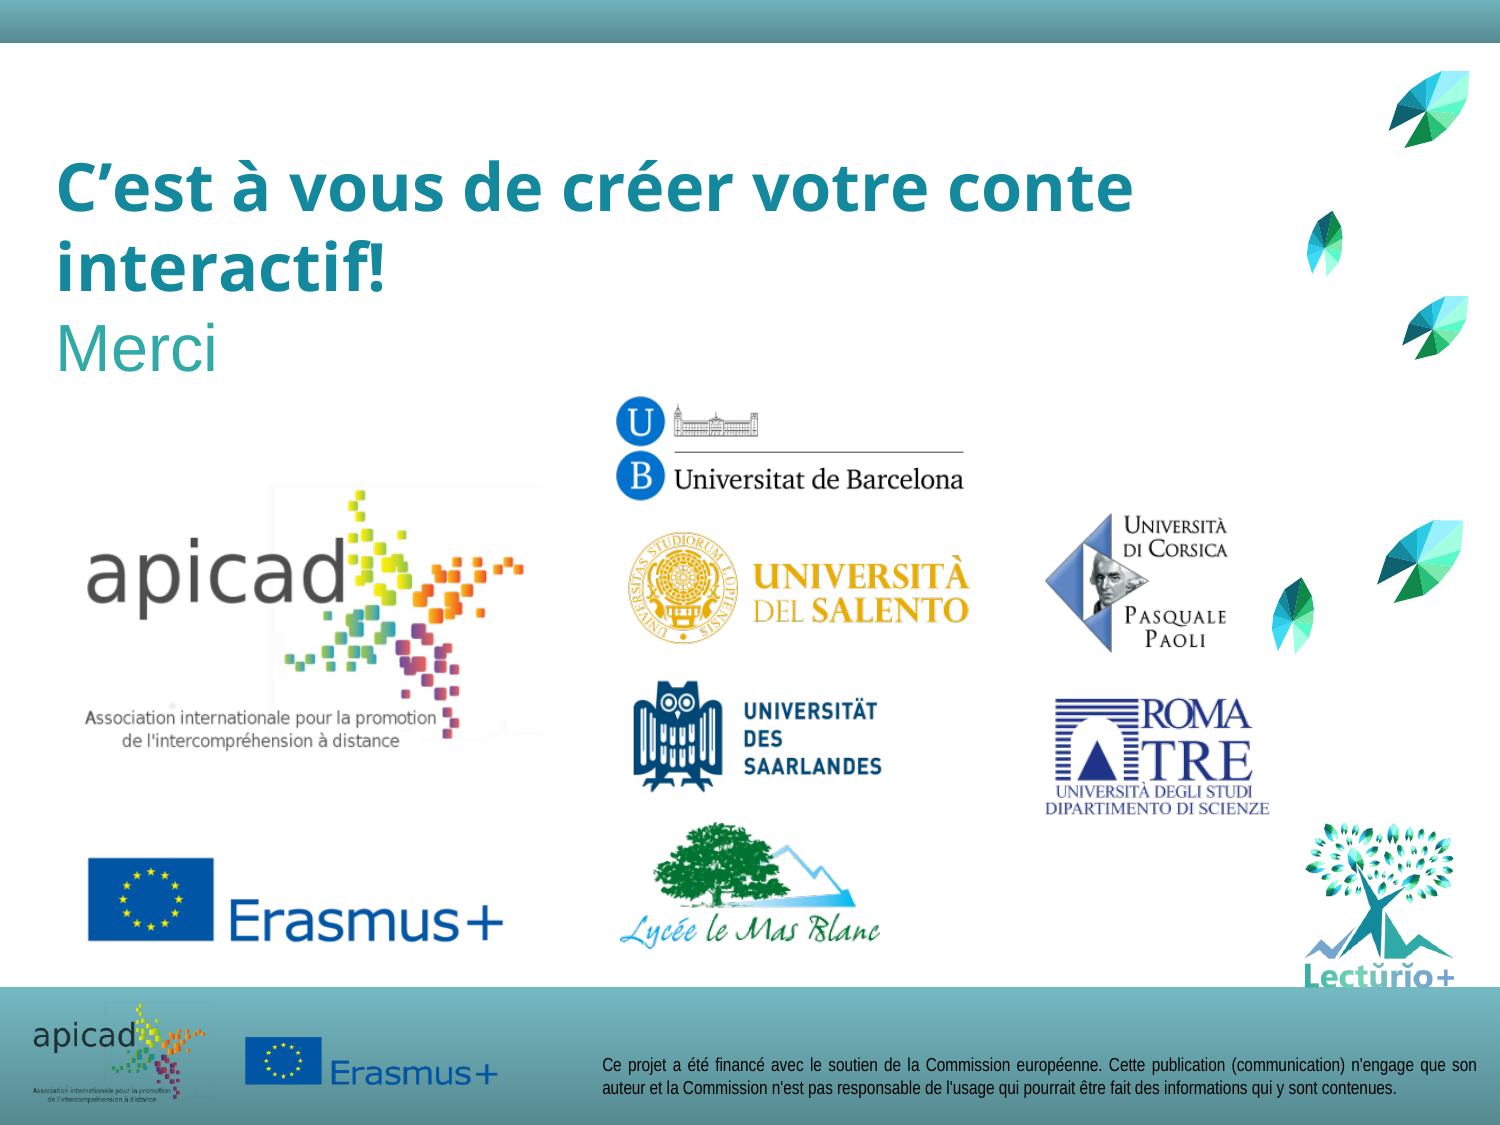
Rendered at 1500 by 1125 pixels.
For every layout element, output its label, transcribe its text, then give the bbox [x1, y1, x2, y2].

text_box [0, 0, 1500, 43]
chart [1376, 515, 1465, 604]
picture [620, 822, 880, 949]
chart [1447, 290, 1471, 363]
picture [76, 479, 545, 764]
picture [620, 525, 979, 651]
picture [1045, 692, 1270, 823]
picture [64, 834, 527, 965]
picture [597, 388, 983, 510]
picture [1045, 513, 1228, 653]
text_box [0, 987, 1500, 1125]
chart [1387, 66, 1471, 149]
text_box C’est à vous de créer votre conte interactif! Merci [41, 137, 1447, 393]
picture [620, 669, 895, 804]
text_box Ce projet a été financé avec le soutien de la Commission européenne. Cette publication (communication) n'engage que son auteur et la Commission n'est pas responsable de l'usage qui pourrait être fait des informations qui y sont contenues. [596, 1046, 1483, 1105]
picture [29, 999, 213, 1108]
chart [1269, 574, 1316, 657]
picture [1304, 822, 1454, 988]
picture [230, 1023, 512, 1098]
